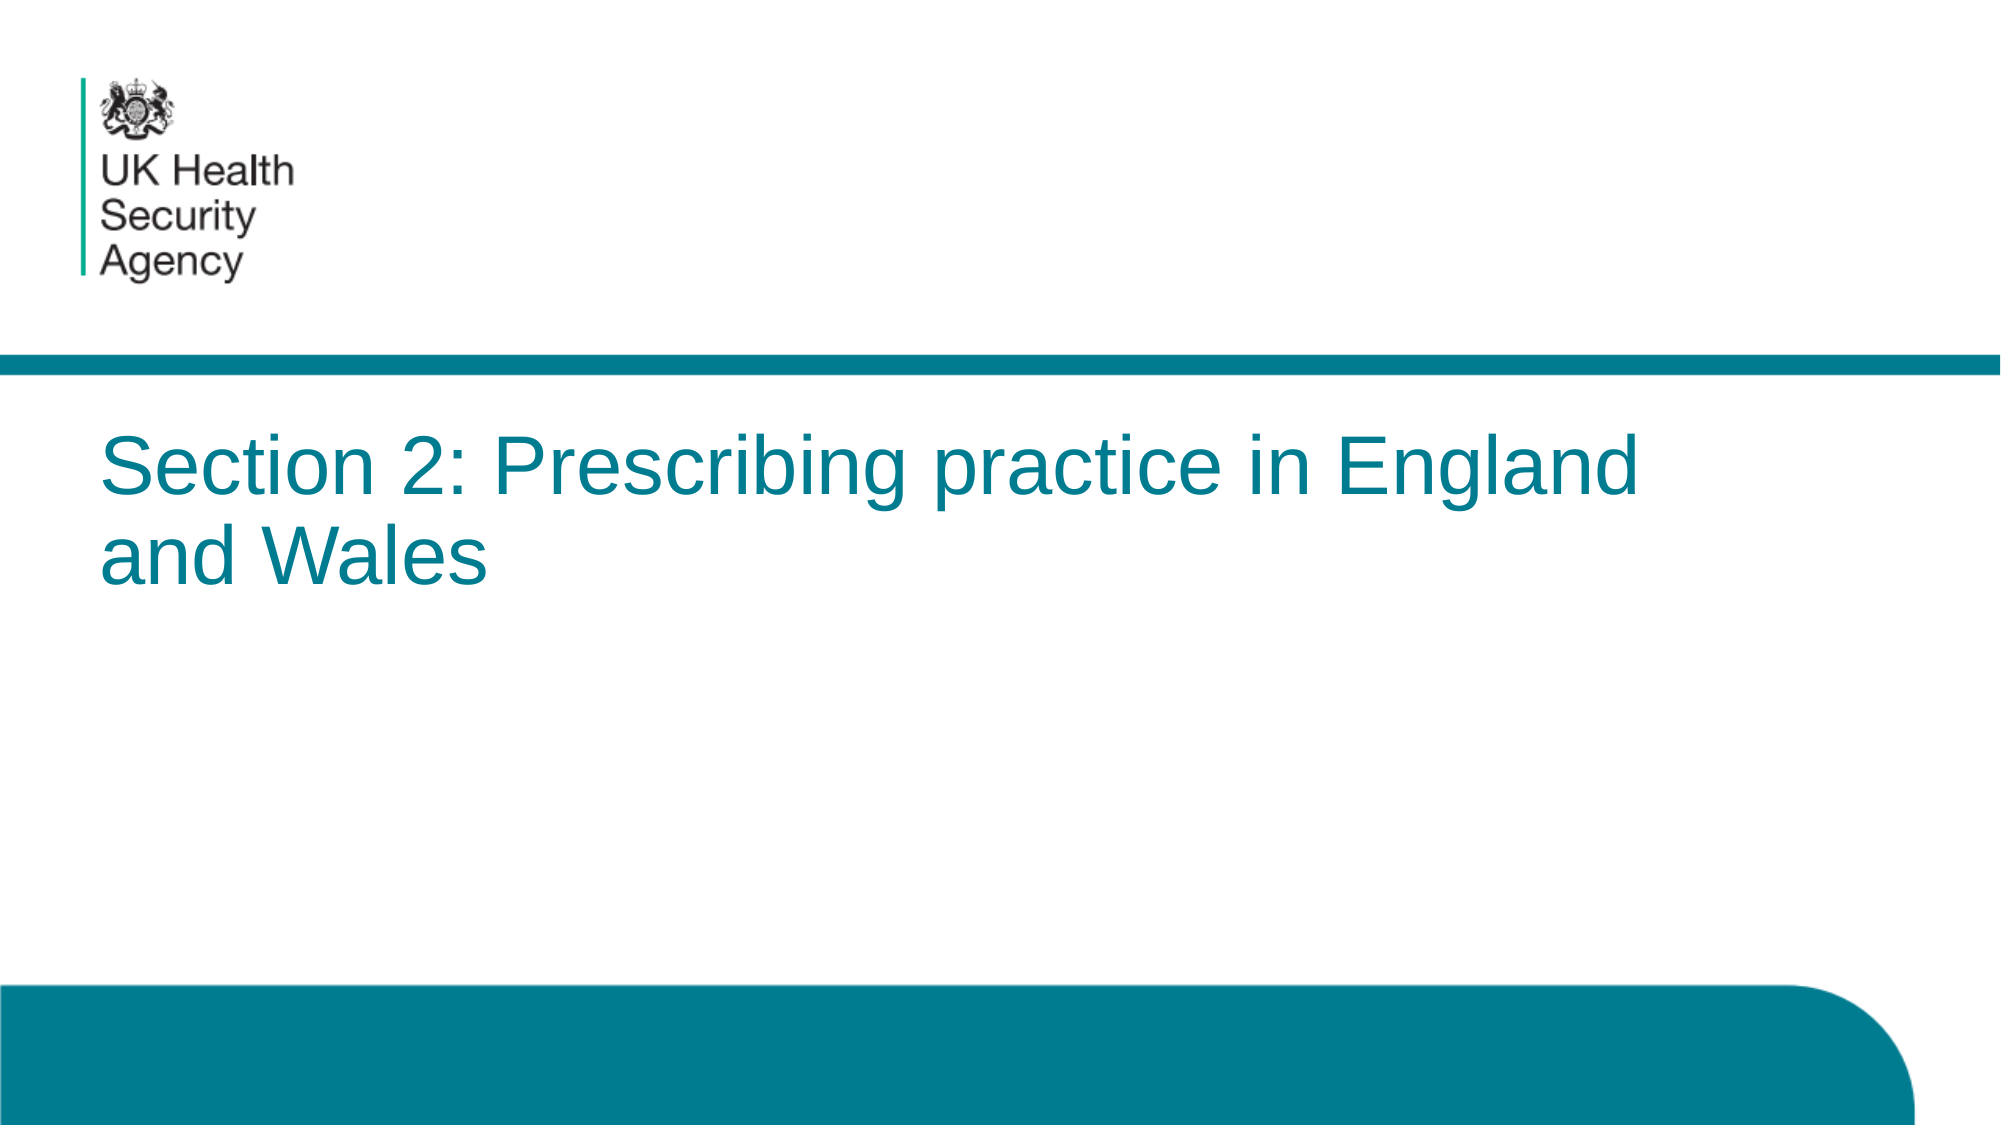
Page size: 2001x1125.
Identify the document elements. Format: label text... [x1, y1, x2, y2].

title Section 2: Prescribing practice in England and Wales [84, 414, 1804, 807]
